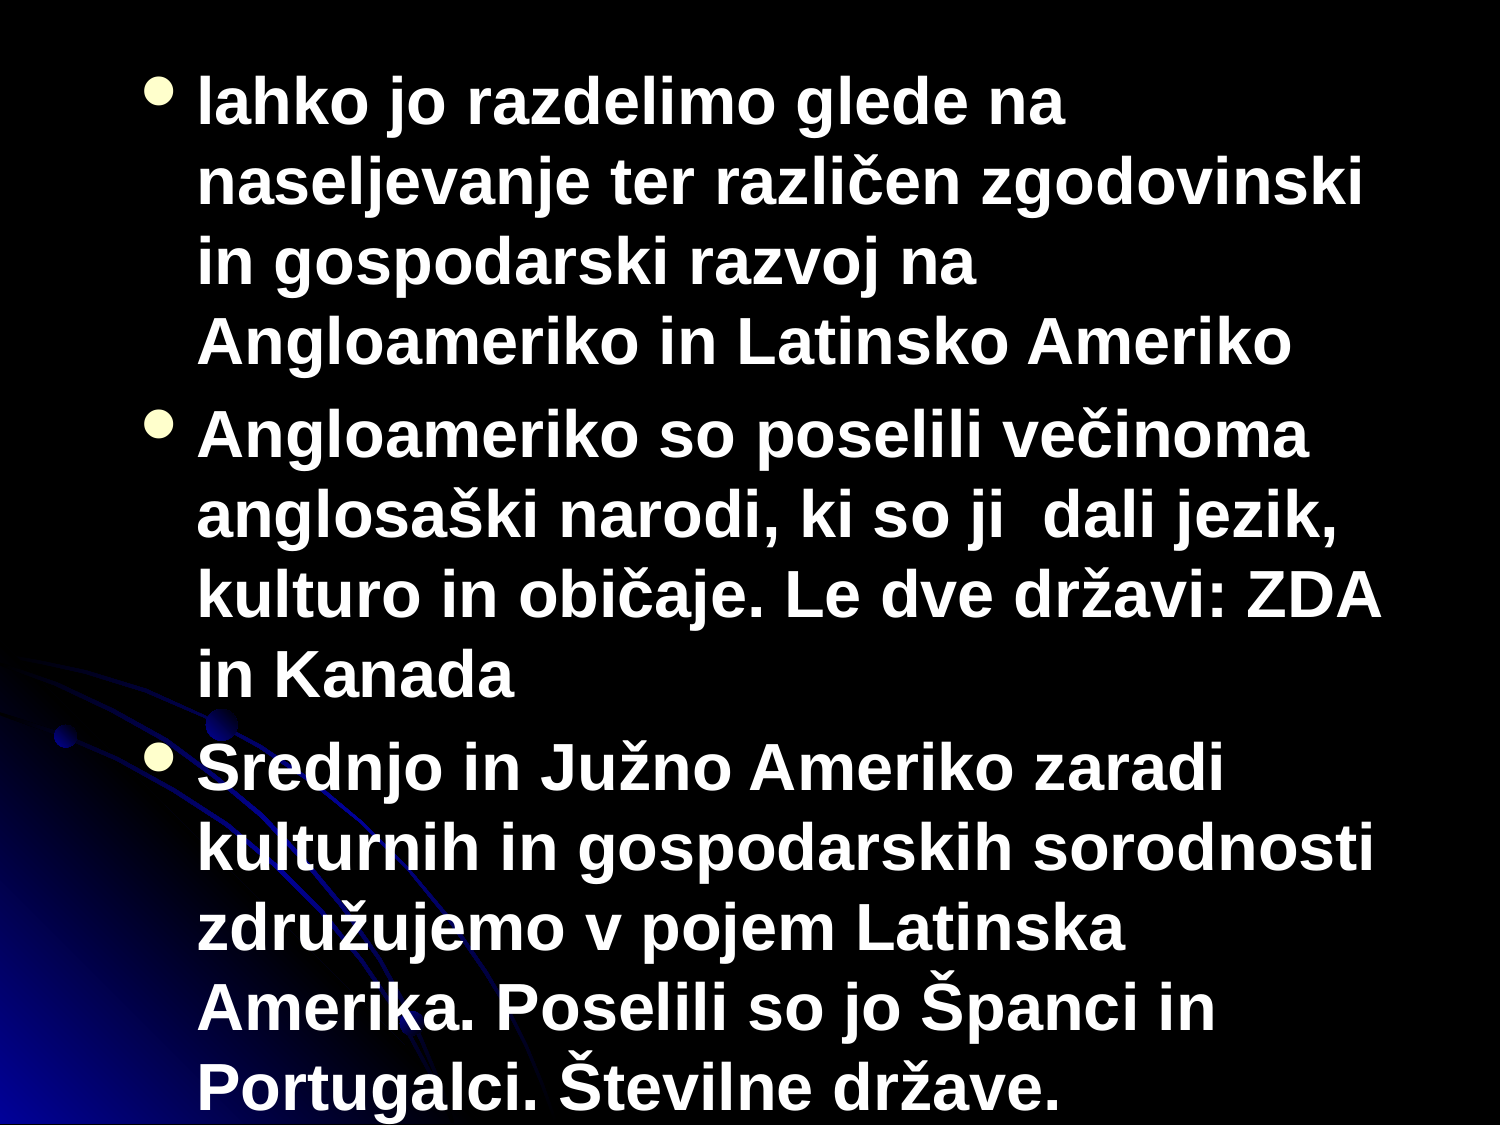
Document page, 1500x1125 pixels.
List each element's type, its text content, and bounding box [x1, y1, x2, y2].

list lahko jo razdelimo glede na naseljevanje ter različen zgodovinski in gospodarski razvoj na Angloameriko in Latinsko Ameriko Angloameriko so poselili večinoma anglosaški narodi, ki so ji dali jezik, kulturo in običaje. Le dve državi: ZDA in Kanada Srednjo in Južno Ameriko zaradi kulturnih in gospodarskih sorodnosti združujemo v pojem Latinska Amerika. Poselili so jo Španci in Portugalci. Številne države. [125, 50, 1400, 725]
